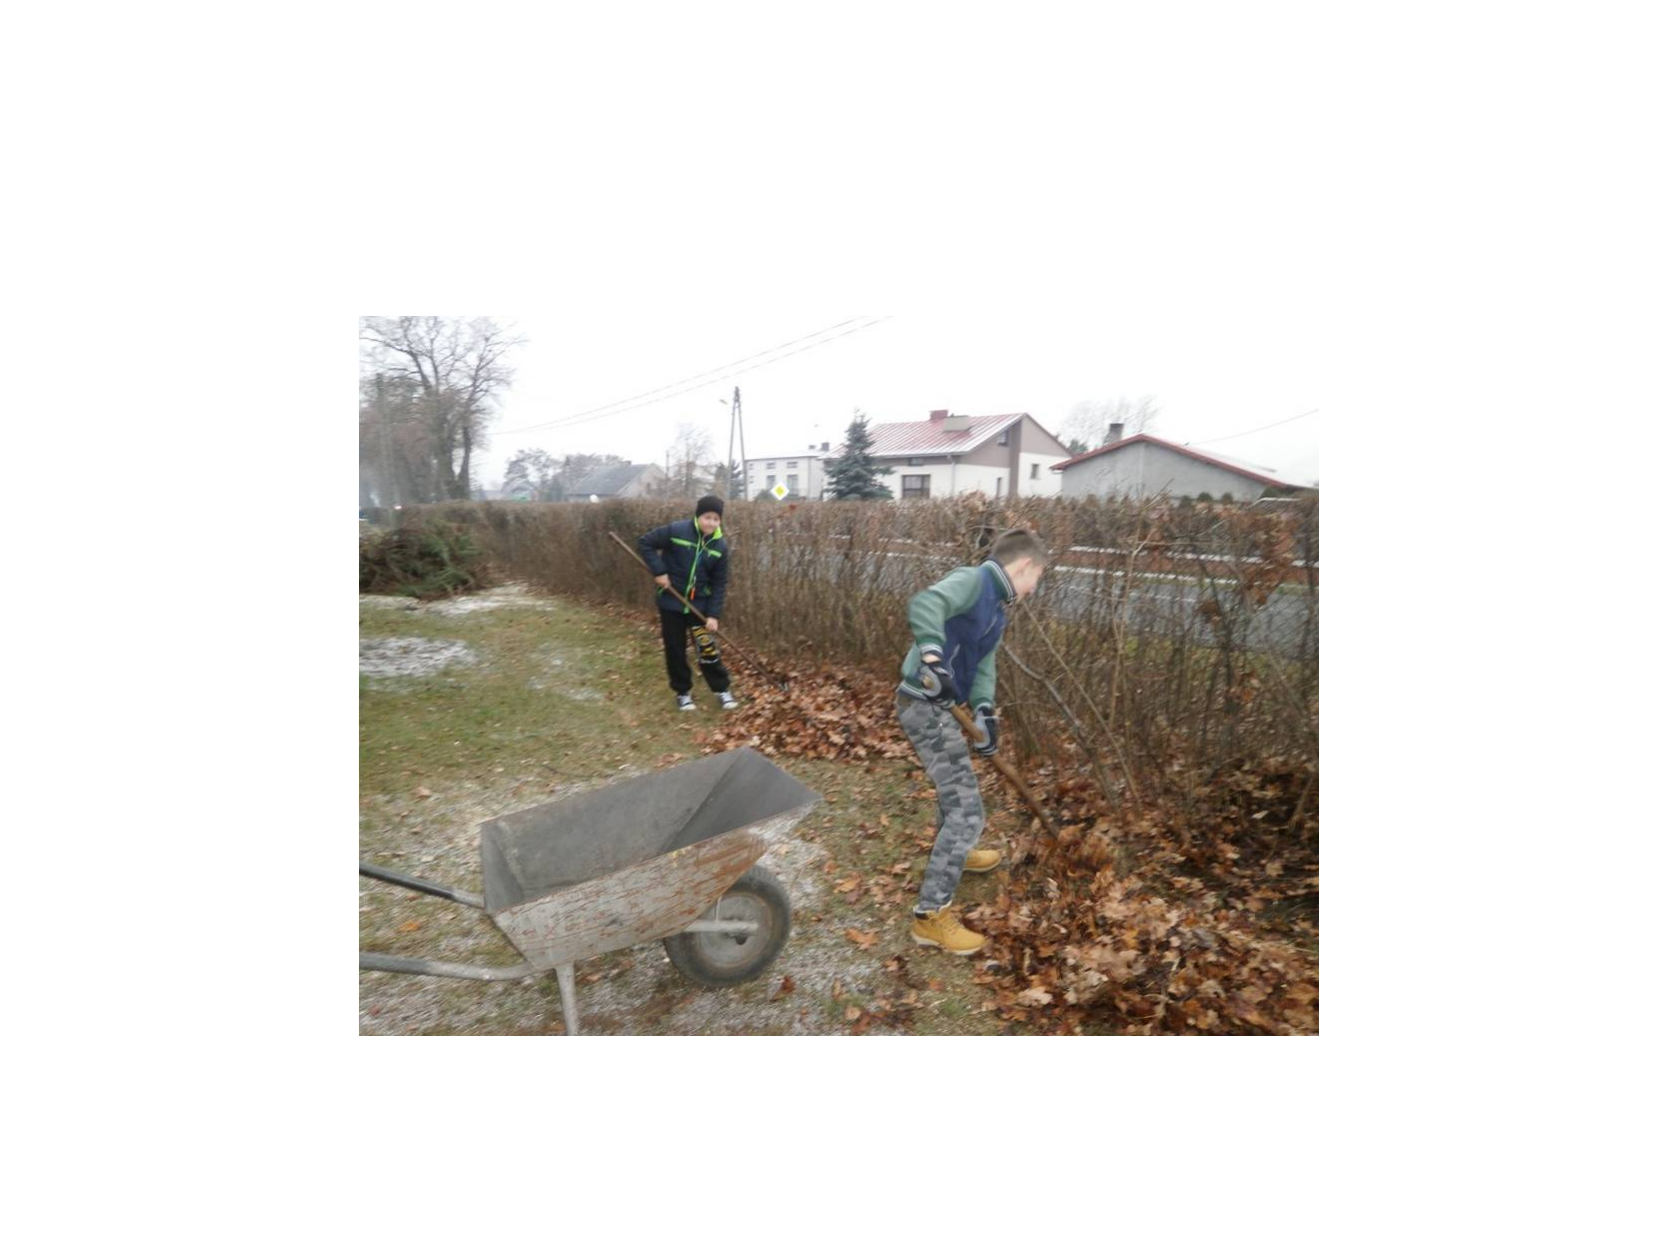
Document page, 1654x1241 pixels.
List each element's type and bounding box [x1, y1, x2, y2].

picture [358, 315, 1320, 1037]
